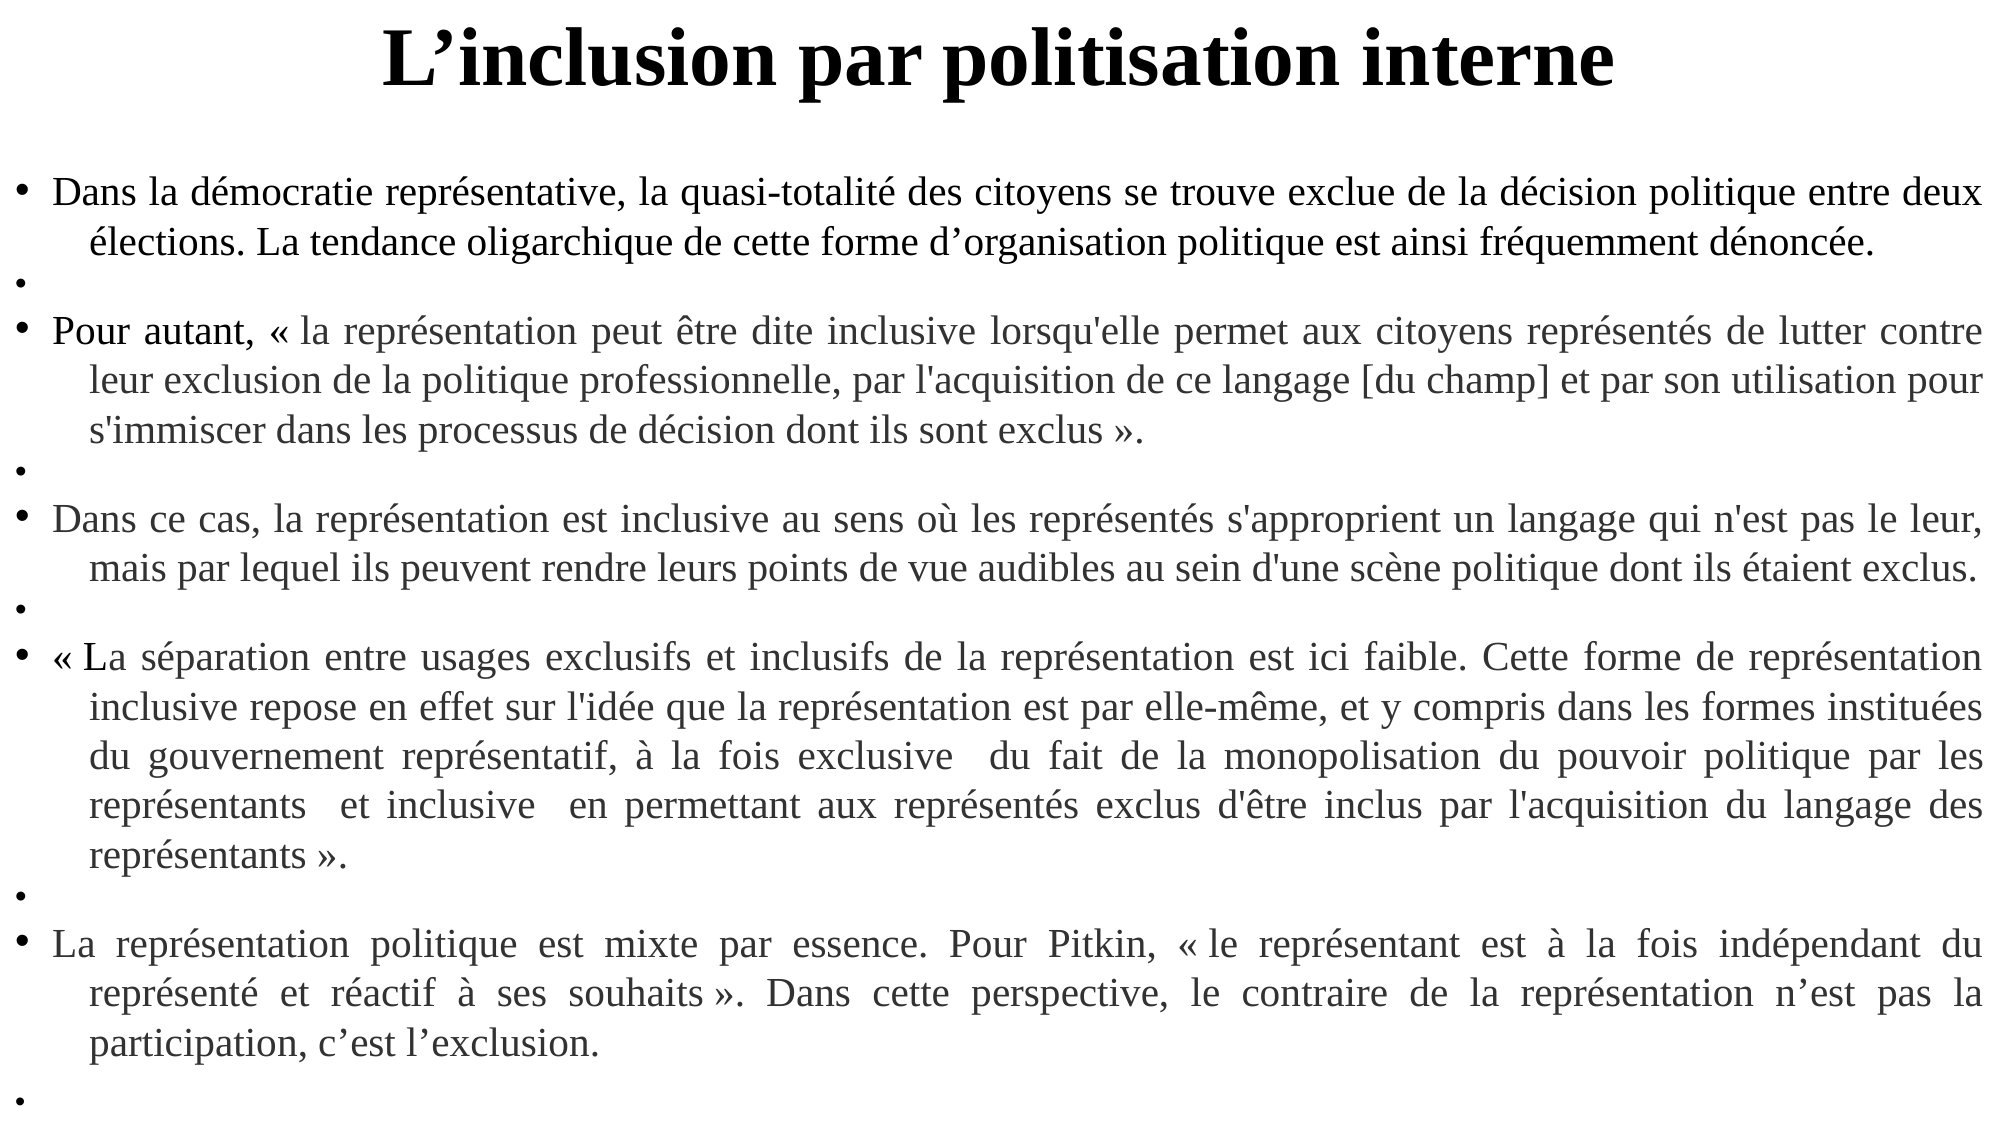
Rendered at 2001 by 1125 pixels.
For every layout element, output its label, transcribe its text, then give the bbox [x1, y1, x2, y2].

title L’inclusion par politisation interne [249, 4, 1750, 114]
list Dans la démocratie représentative, la quasi-totalité des citoyens se trouve exclue de la décision politique entre deux élections. La tendance oligarchique de cette forme d’organisation politique est ainsi fréquemment dénoncée. Pour autant, « la représentation peut être dite inclusive lorsqu'elle permet aux citoyens représentés de lutter contre leur exclusion de la politique professionnelle, par l'acquisition de ce langage [du champ] et par son utilisation pour s'immiscer dans les processus de décision dont ils sont exclus ». Dans ce cas, la représentation est inclusive au sens où les représentés s'approprient un langage qui n'est pas le leur, mais par lequel ils peuvent rendre leurs points de vue audibles au sein d'une scène politique dont ils étaient exclus. « La séparation entre usages exclusifs et inclusifs de la représentation est ici faible. Cette forme de représentation inclusive repose en effet sur l'idée que la représentation est par elle-même, et y compris dans les formes instituées du gouvernement représentatif, à la fois exclusive ­ du fait de la monopolisation du pouvoir politique par les représentants ­ et inclusive ­ en permettant aux représentés exclus d'être inclus par l'acquisition du langage des représentants ». La représentation politique est mixte par essence. Pour Pitkin, « le représentant est à la fois indépendant du représenté et réactif à ses souhaits ». Dans cette perspective, le contraire de la représentation n’est pas la participation, c’est l’exclusion. [0, 156, 2000, 1125]
